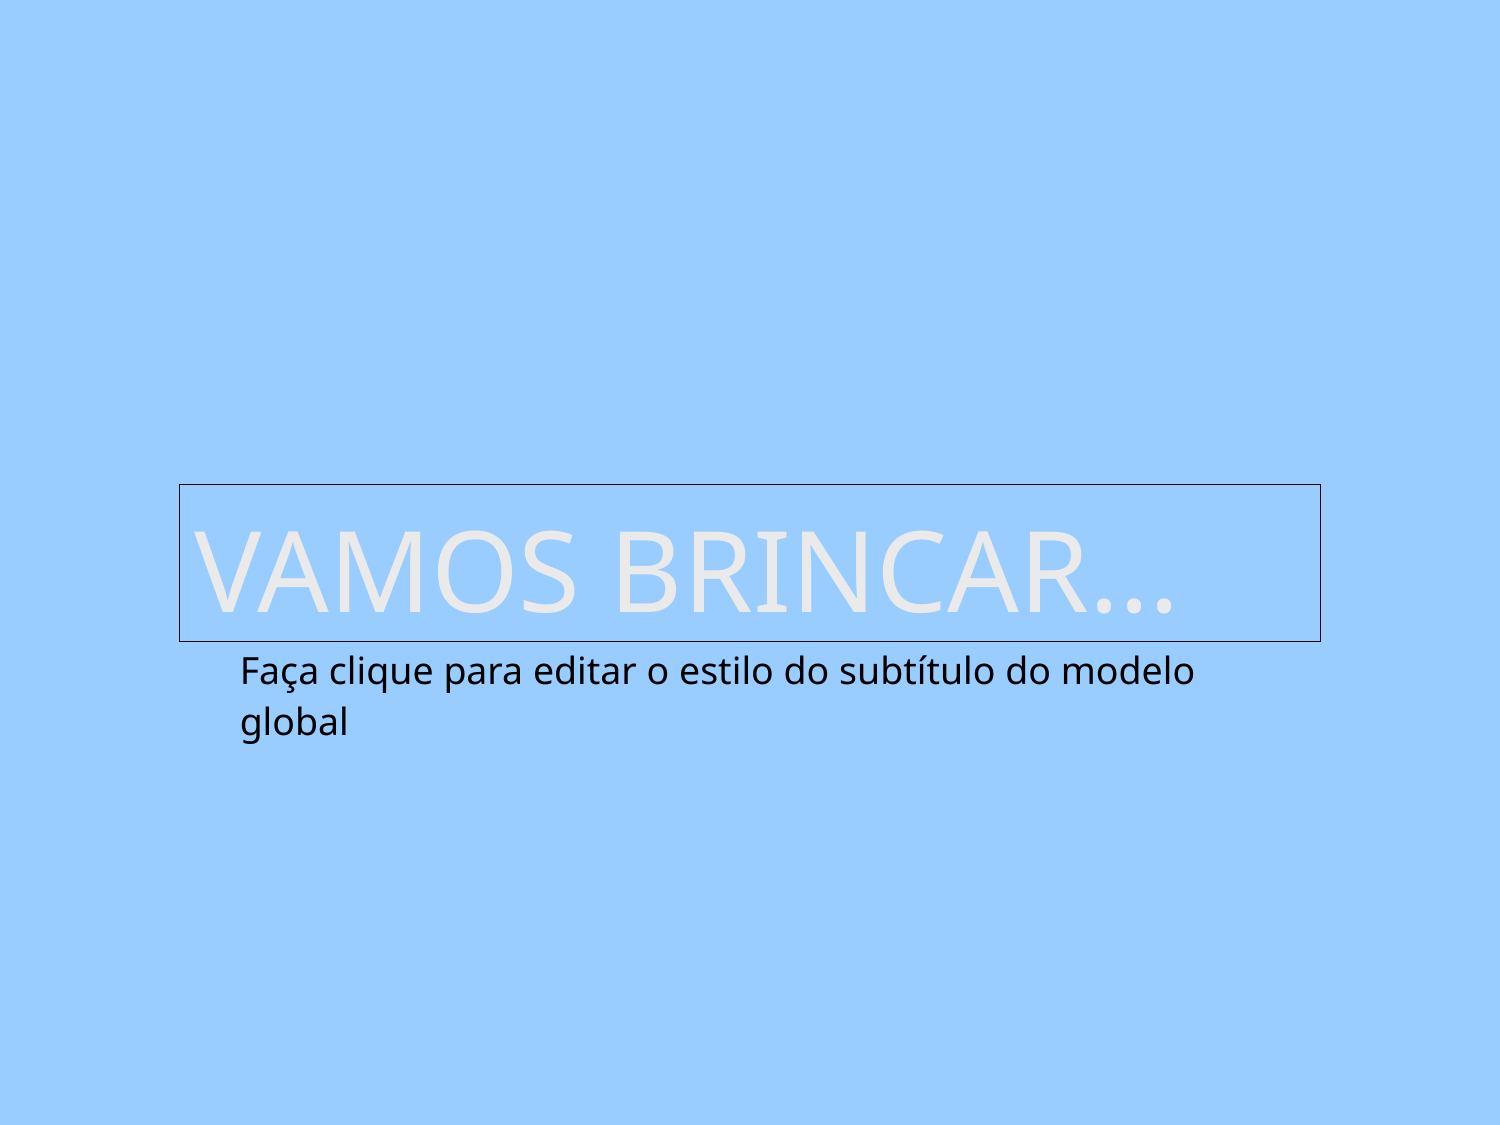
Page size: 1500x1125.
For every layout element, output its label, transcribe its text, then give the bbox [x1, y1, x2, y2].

text_box VAMOS BRINCAR... [179, 484, 1321, 642]
